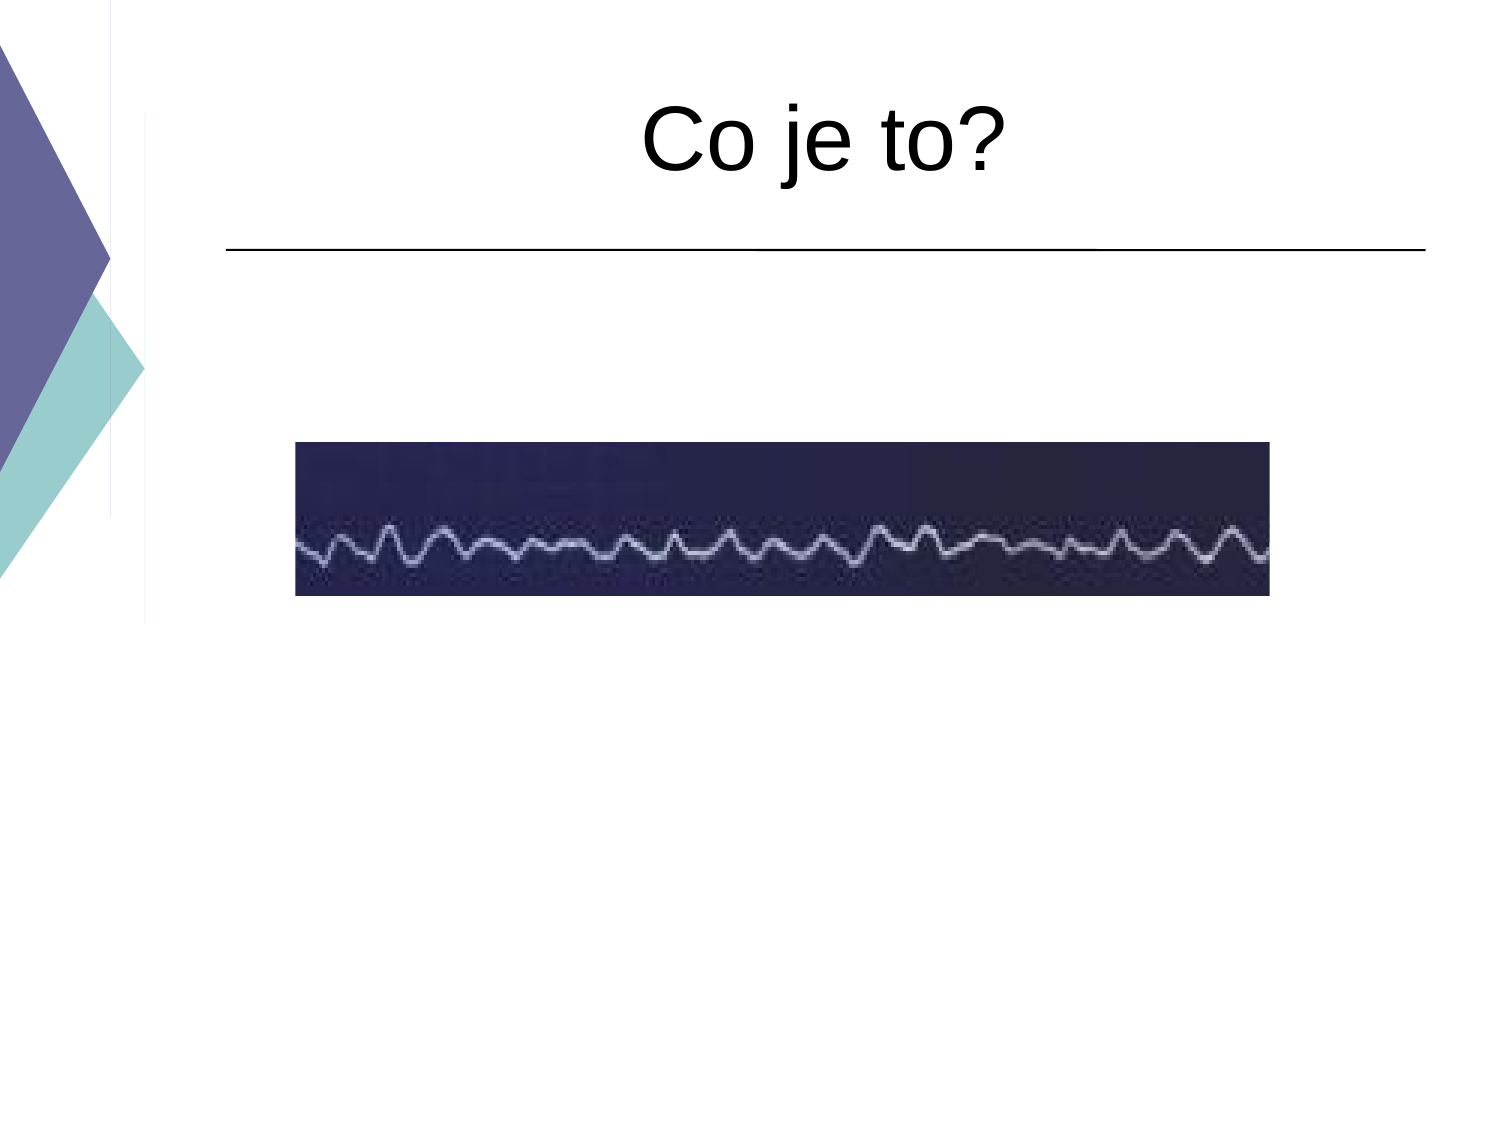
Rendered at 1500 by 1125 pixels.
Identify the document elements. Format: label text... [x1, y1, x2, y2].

picture [295, 442, 1270, 596]
title Co je to? [224, 41, 1425, 237]
